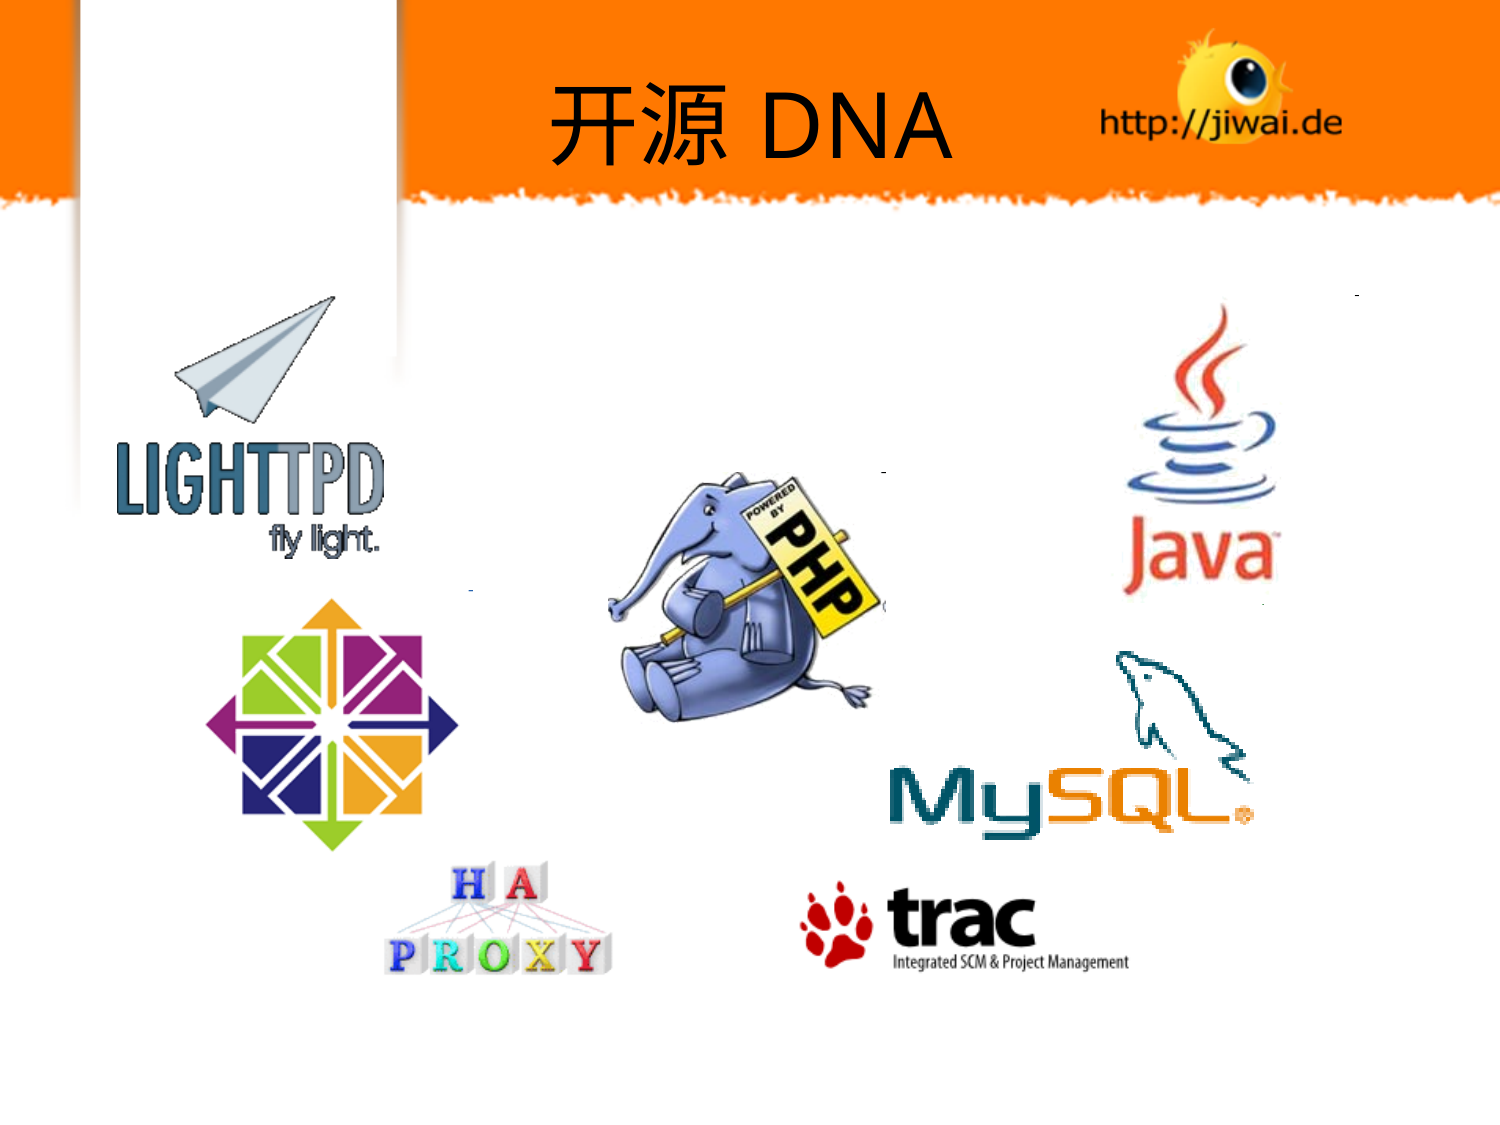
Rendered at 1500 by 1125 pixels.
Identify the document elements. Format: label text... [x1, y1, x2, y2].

list [75, 263, 1425, 633]
picture [0, 0, 1500, 1125]
title 开源DNA [75, 44, 1425, 249]
